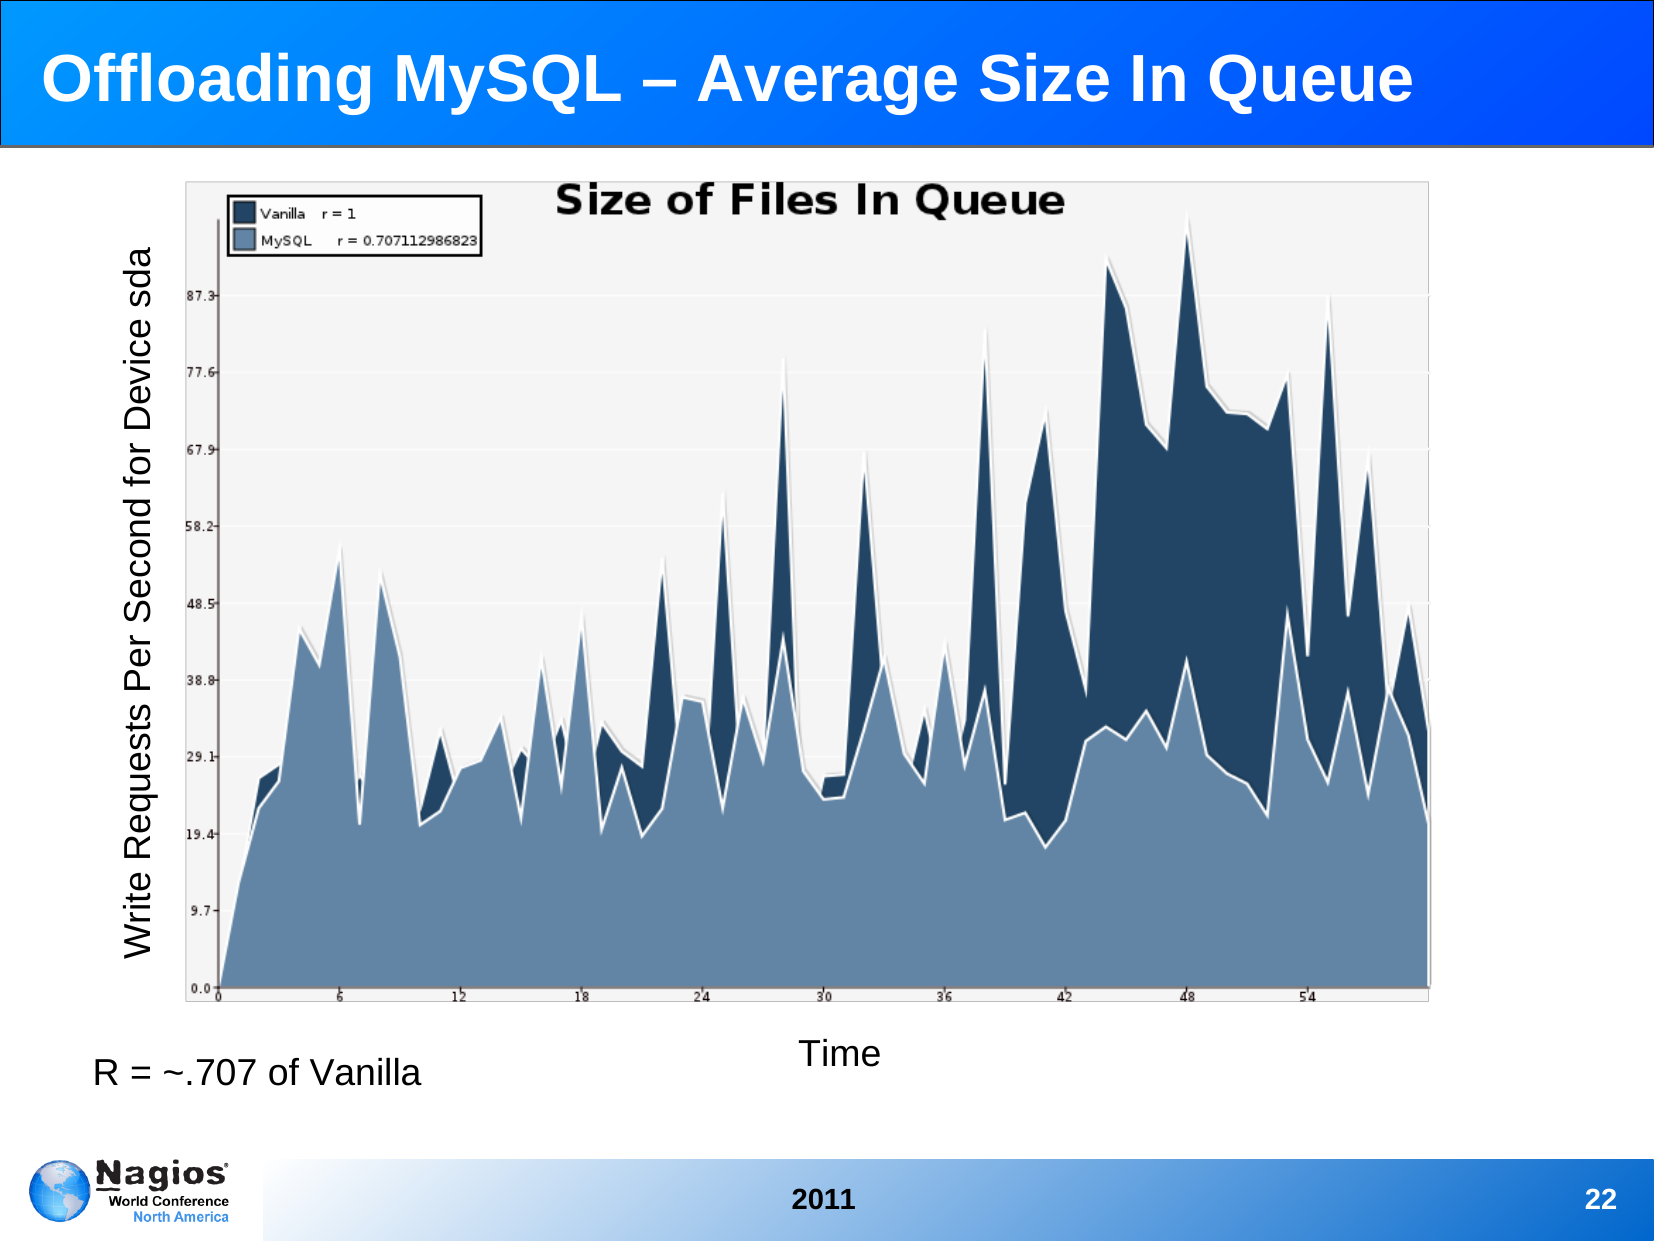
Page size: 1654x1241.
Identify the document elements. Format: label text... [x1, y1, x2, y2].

picture [172, 168, 1443, 1016]
text_box R = ~.707 of Vanilla [77, 1044, 583, 1102]
text_box Time [783, 1024, 897, 1082]
title Offloading MySQL – Average Size In Queue [41, 29, 1491, 127]
picture [29, 1159, 229, 1235]
text_box Write Requests Per Second for Device sda [108, 233, 166, 975]
